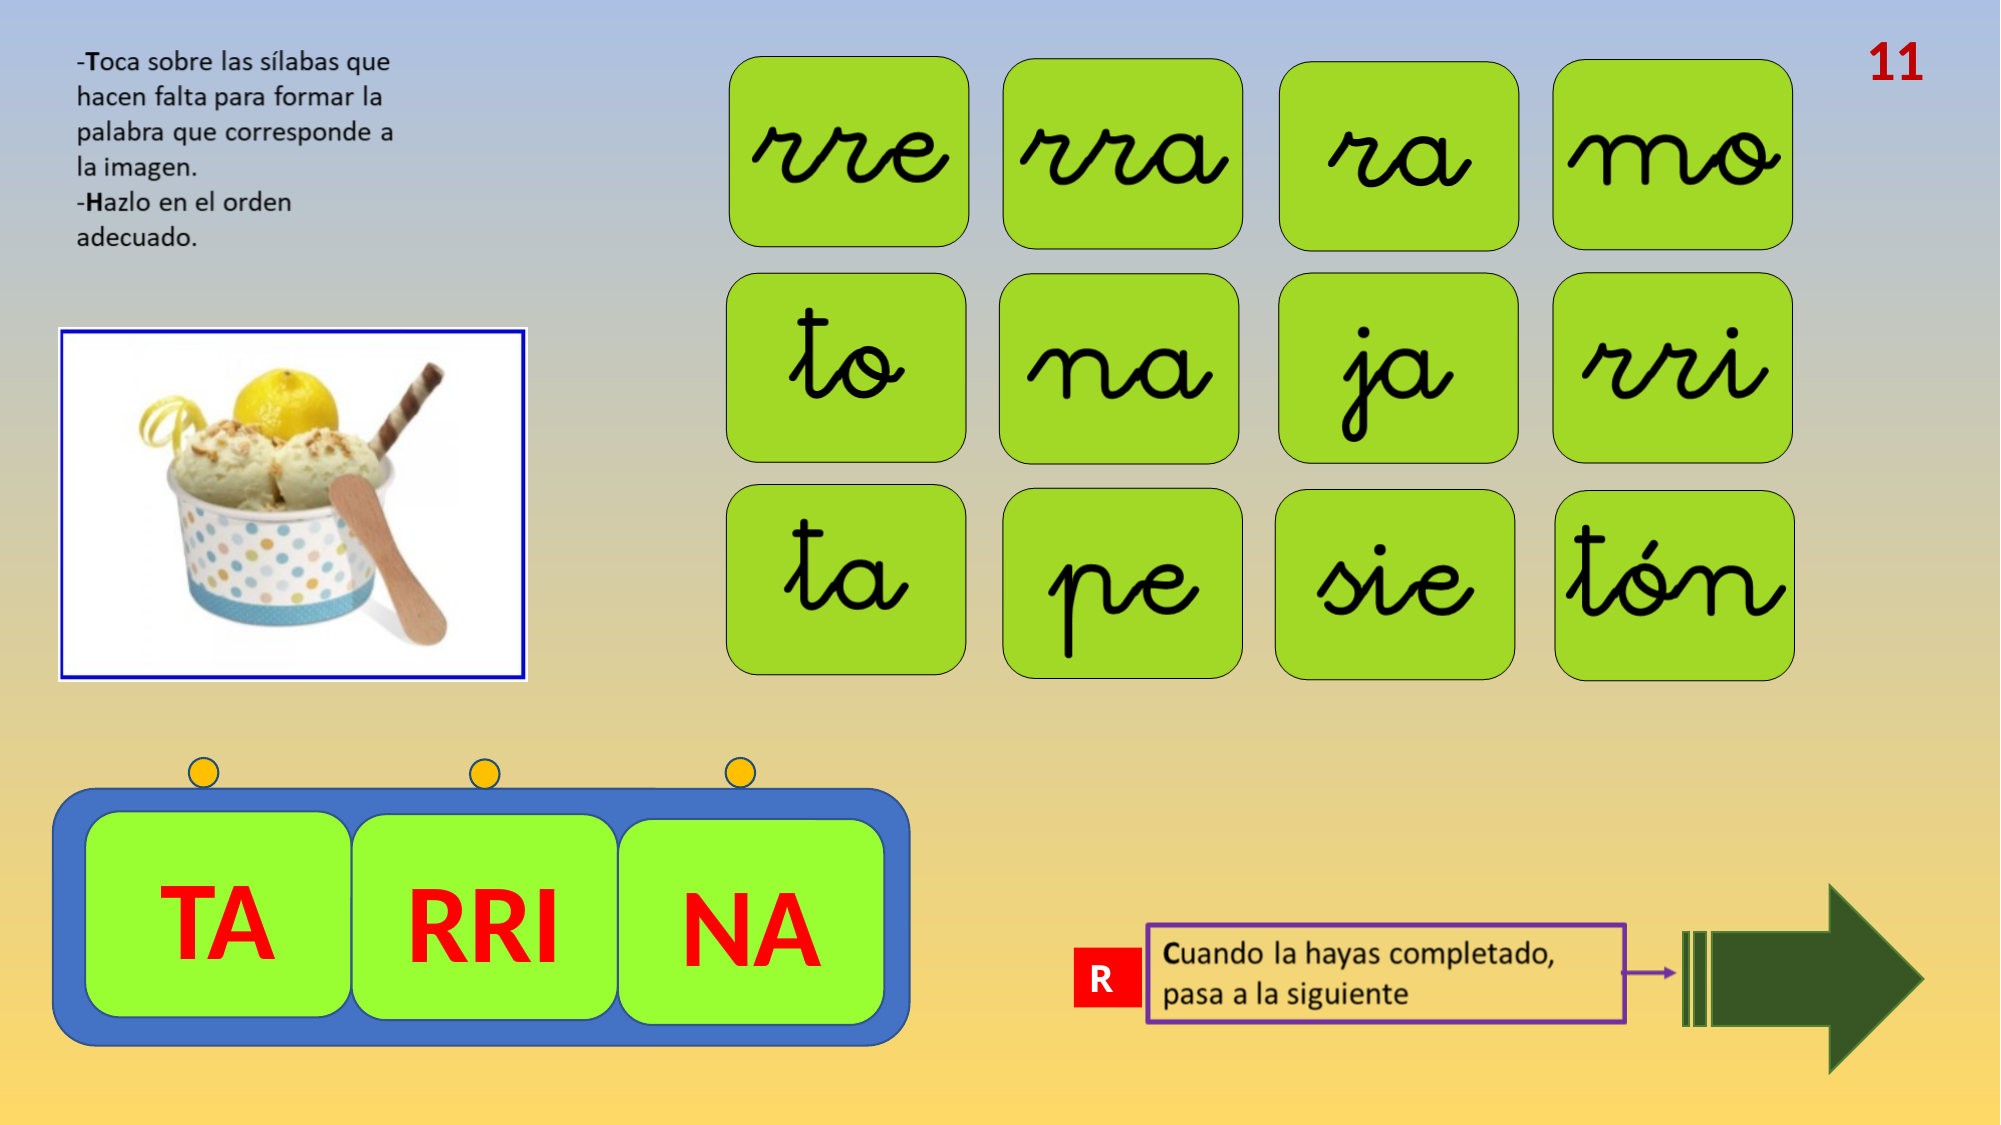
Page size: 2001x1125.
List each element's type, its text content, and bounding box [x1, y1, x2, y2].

text_box 11 [1851, 14, 1953, 100]
text_box [1711, 885, 1924, 1073]
picture [1002, 58, 1244, 250]
picture [58, 34, 431, 272]
picture [725, 483, 967, 676]
text_box RRI [351, 814, 618, 1021]
text_box R [1073, 947, 1141, 1008]
picture [1002, 487, 1244, 680]
picture [1278, 61, 1520, 253]
text_box [52, 757, 910, 1046]
text_box NA [617, 818, 885, 1026]
picture [728, 55, 970, 248]
picture [1274, 488, 1516, 681]
picture [1278, 272, 1520, 464]
picture [1141, 921, 1691, 1034]
picture [1552, 272, 1794, 464]
picture [725, 272, 967, 465]
picture [1552, 58, 1794, 251]
text_box [1694, 932, 1707, 1026]
text_box TA [85, 811, 352, 1018]
picture [1554, 489, 1796, 682]
picture [998, 273, 1240, 465]
picture [58, 327, 528, 682]
